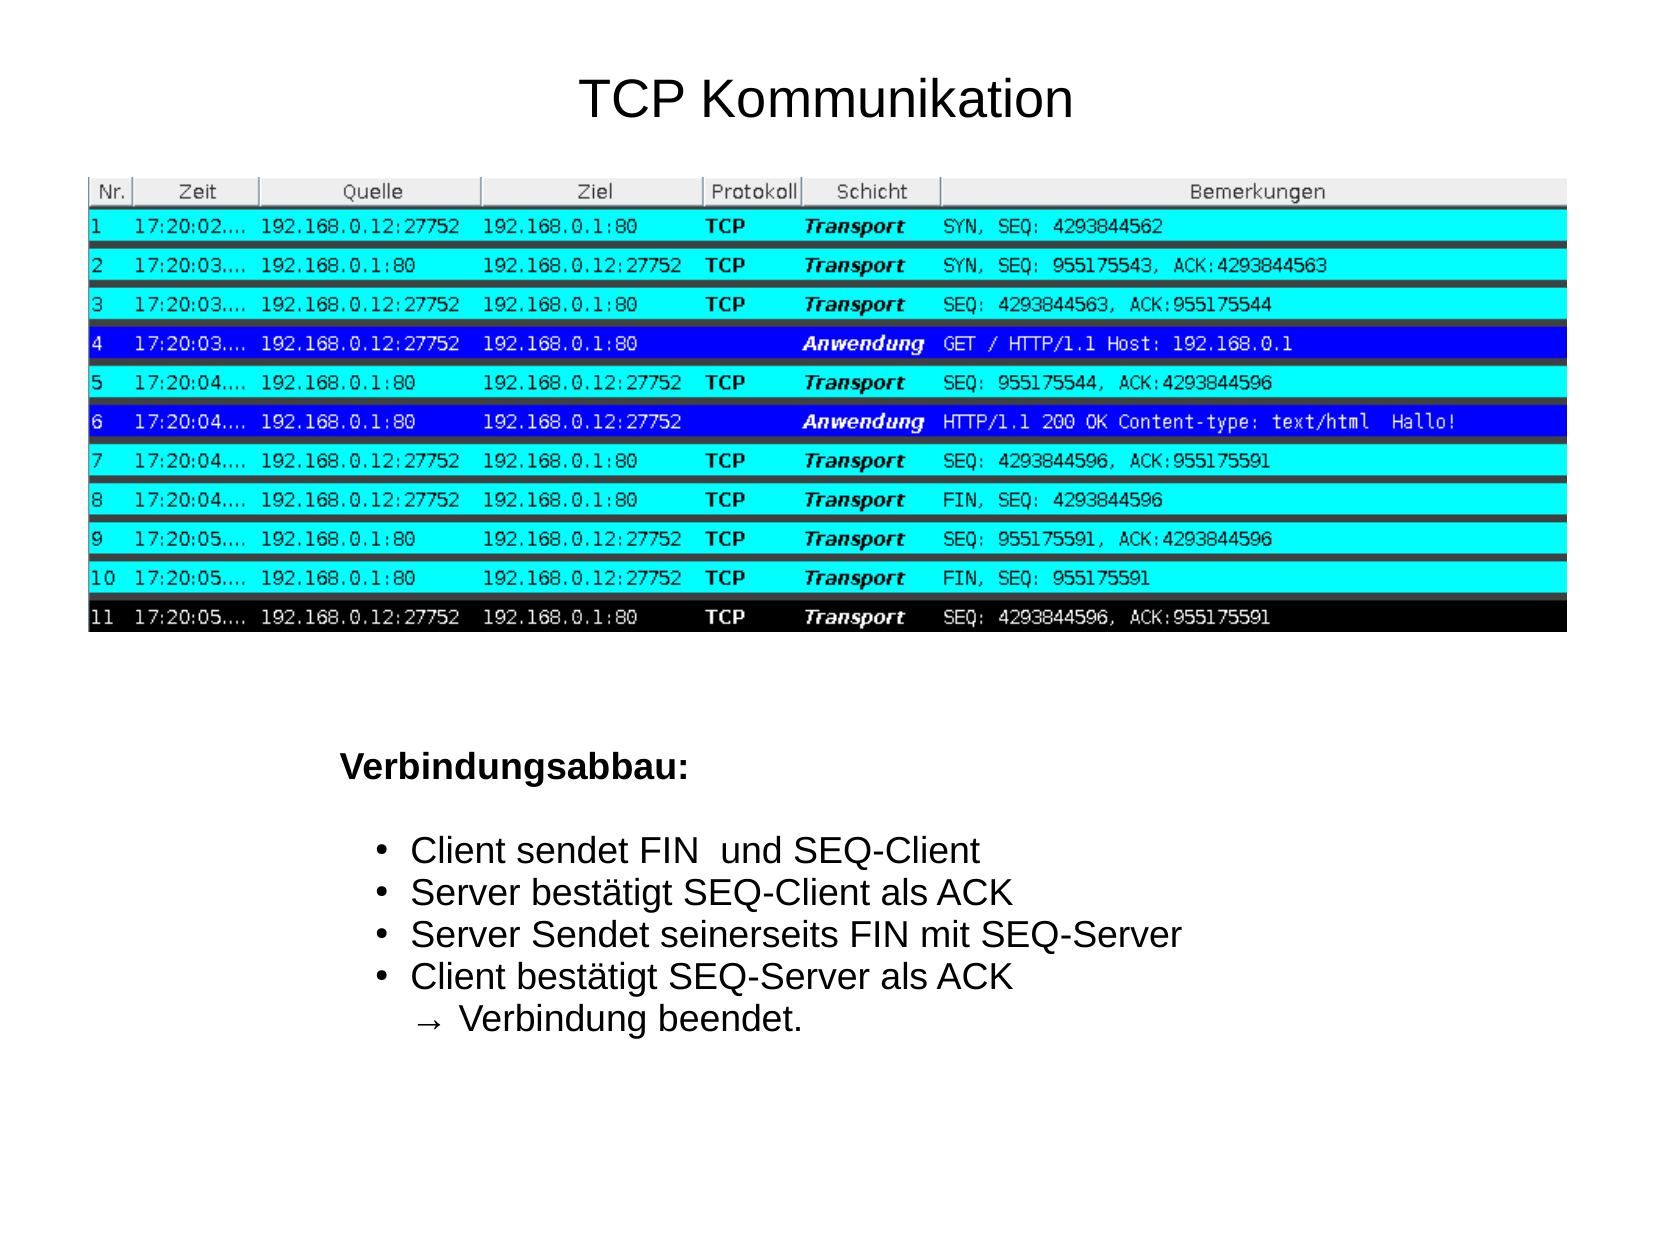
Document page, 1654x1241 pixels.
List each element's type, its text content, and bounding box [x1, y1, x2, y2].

text_box Verbindungsabbau: Client sendet FIN und SEQ-Client Server bestätigt SEQ-Client als ACK Server Sendet seinerseits FIN mit SEQ-Server Client bestätigt SEQ-Server als ACK → Verbindung beendet. [324, 738, 1241, 1047]
picture [88, 177, 1567, 632]
title TCP Kommunikation [82, 49, 1571, 148]
